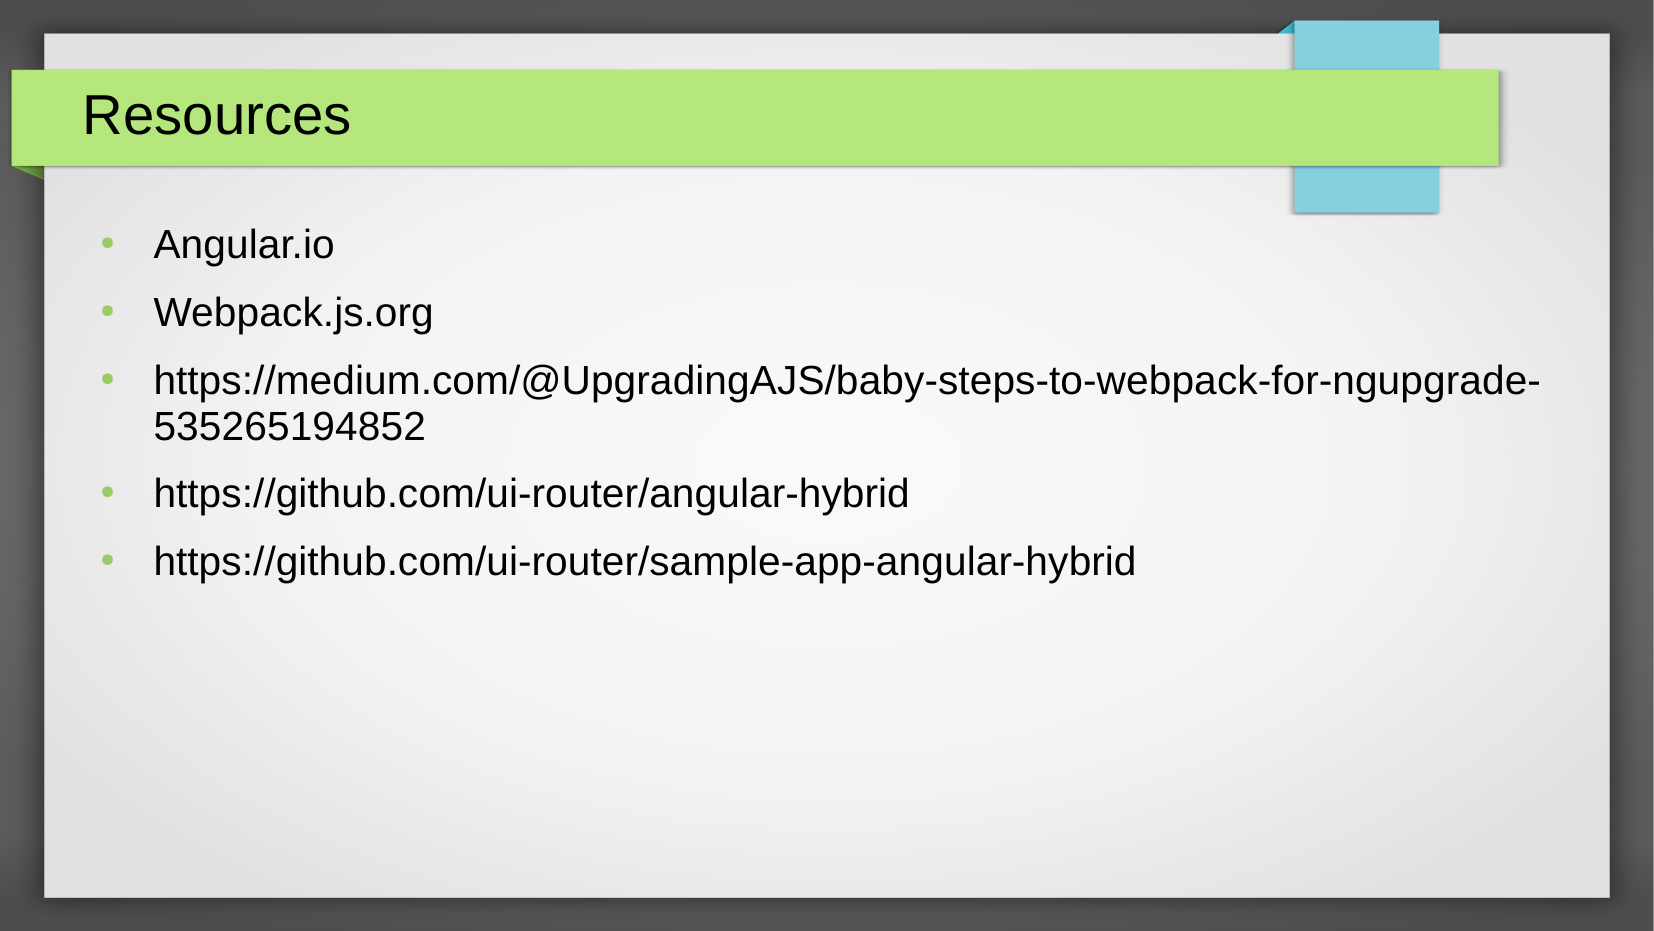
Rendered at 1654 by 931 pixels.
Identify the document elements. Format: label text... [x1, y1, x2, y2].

picture [0, 0, 1654, 931]
title Resources [82, 70, 1264, 160]
list Angular.io Webpack.js.org https://medium.com/@UpgradingAJS/baby-steps-to-webpack-for-ngupgrade-535265194852 https://github.com/ui-router/angular-hybrid https://github.com/ui-router/sample-app-angular-hybrid [82, 221, 1571, 761]
